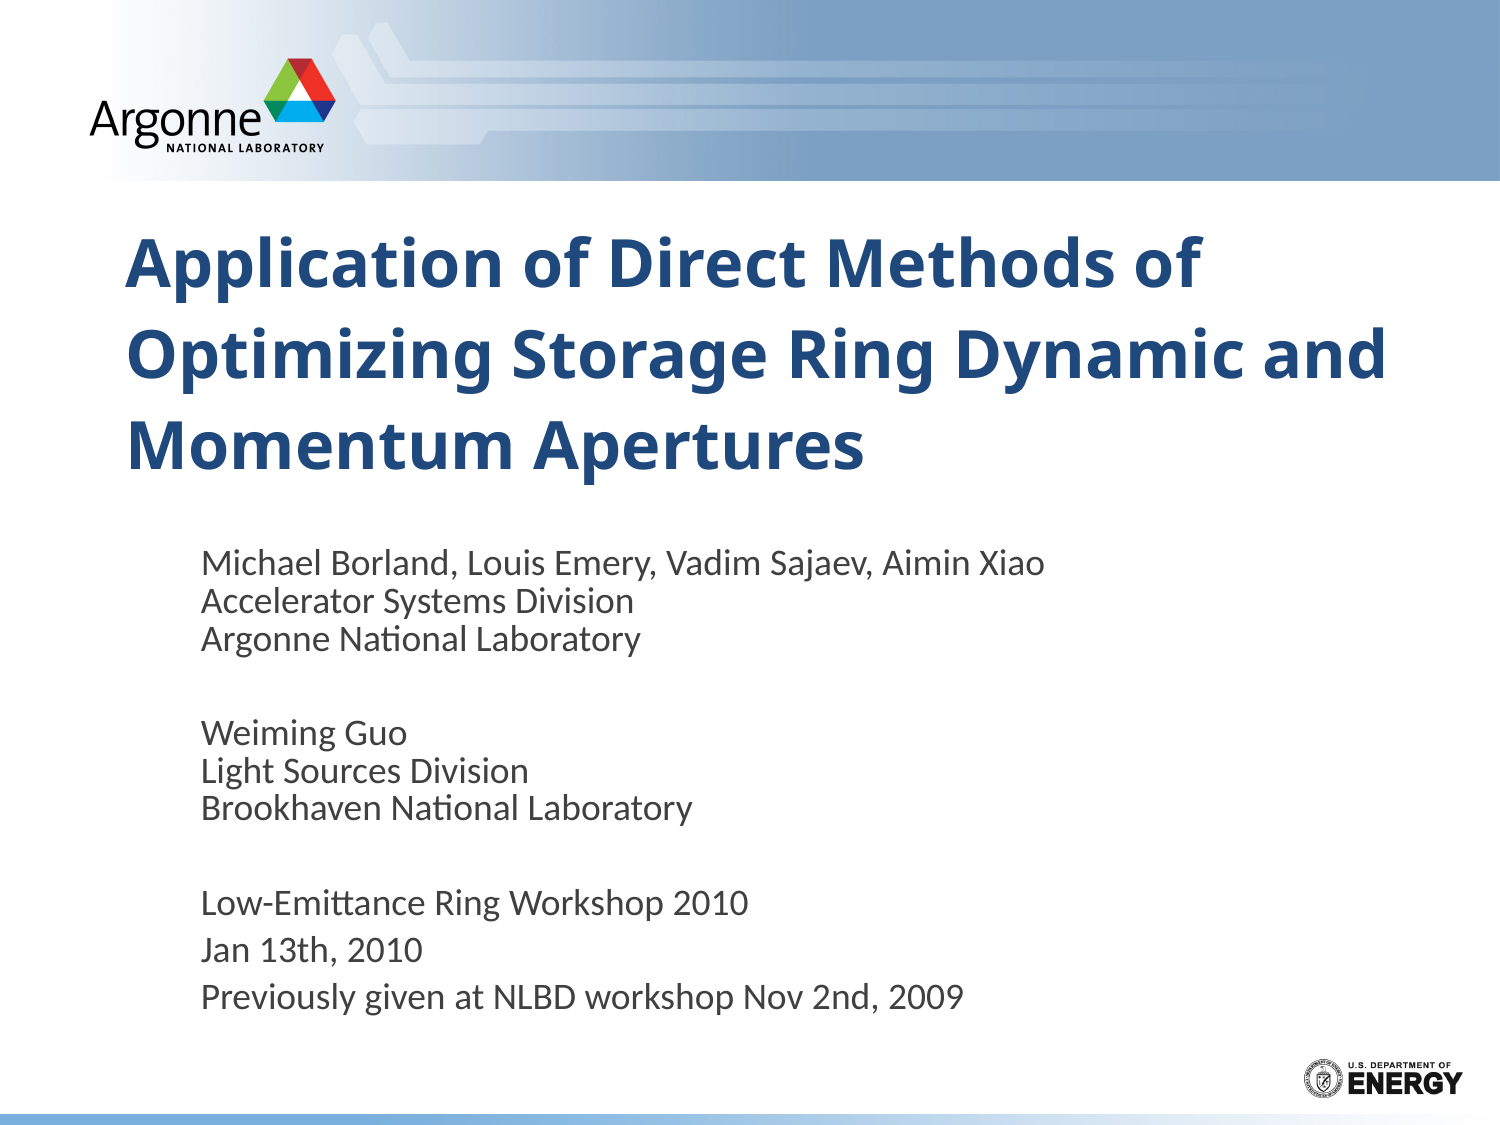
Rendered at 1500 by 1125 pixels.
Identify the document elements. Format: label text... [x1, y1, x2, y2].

picture [1304, 1059, 1463, 1098]
subtitle Michael Borland, Louis Emery, Vadim Sajaev, Aimin Xiao Accelerator Systems Division Argonne National Laboratory Weiming Guo Light Sources Division Brookhaven National Laboratory Low-Emittance Ring Workshop 2010 Jan 13th, 2010 Previously given at NLBD workshop Nov 2nd, 2009 [125, 515, 1318, 1051]
picture [0, 0, 1500, 182]
picture [0, 1114, 1500, 1125]
title Application of Direct Methods of Optimizing Storage Ring Dynamic and Momentum Apertures [110, 228, 1446, 477]
